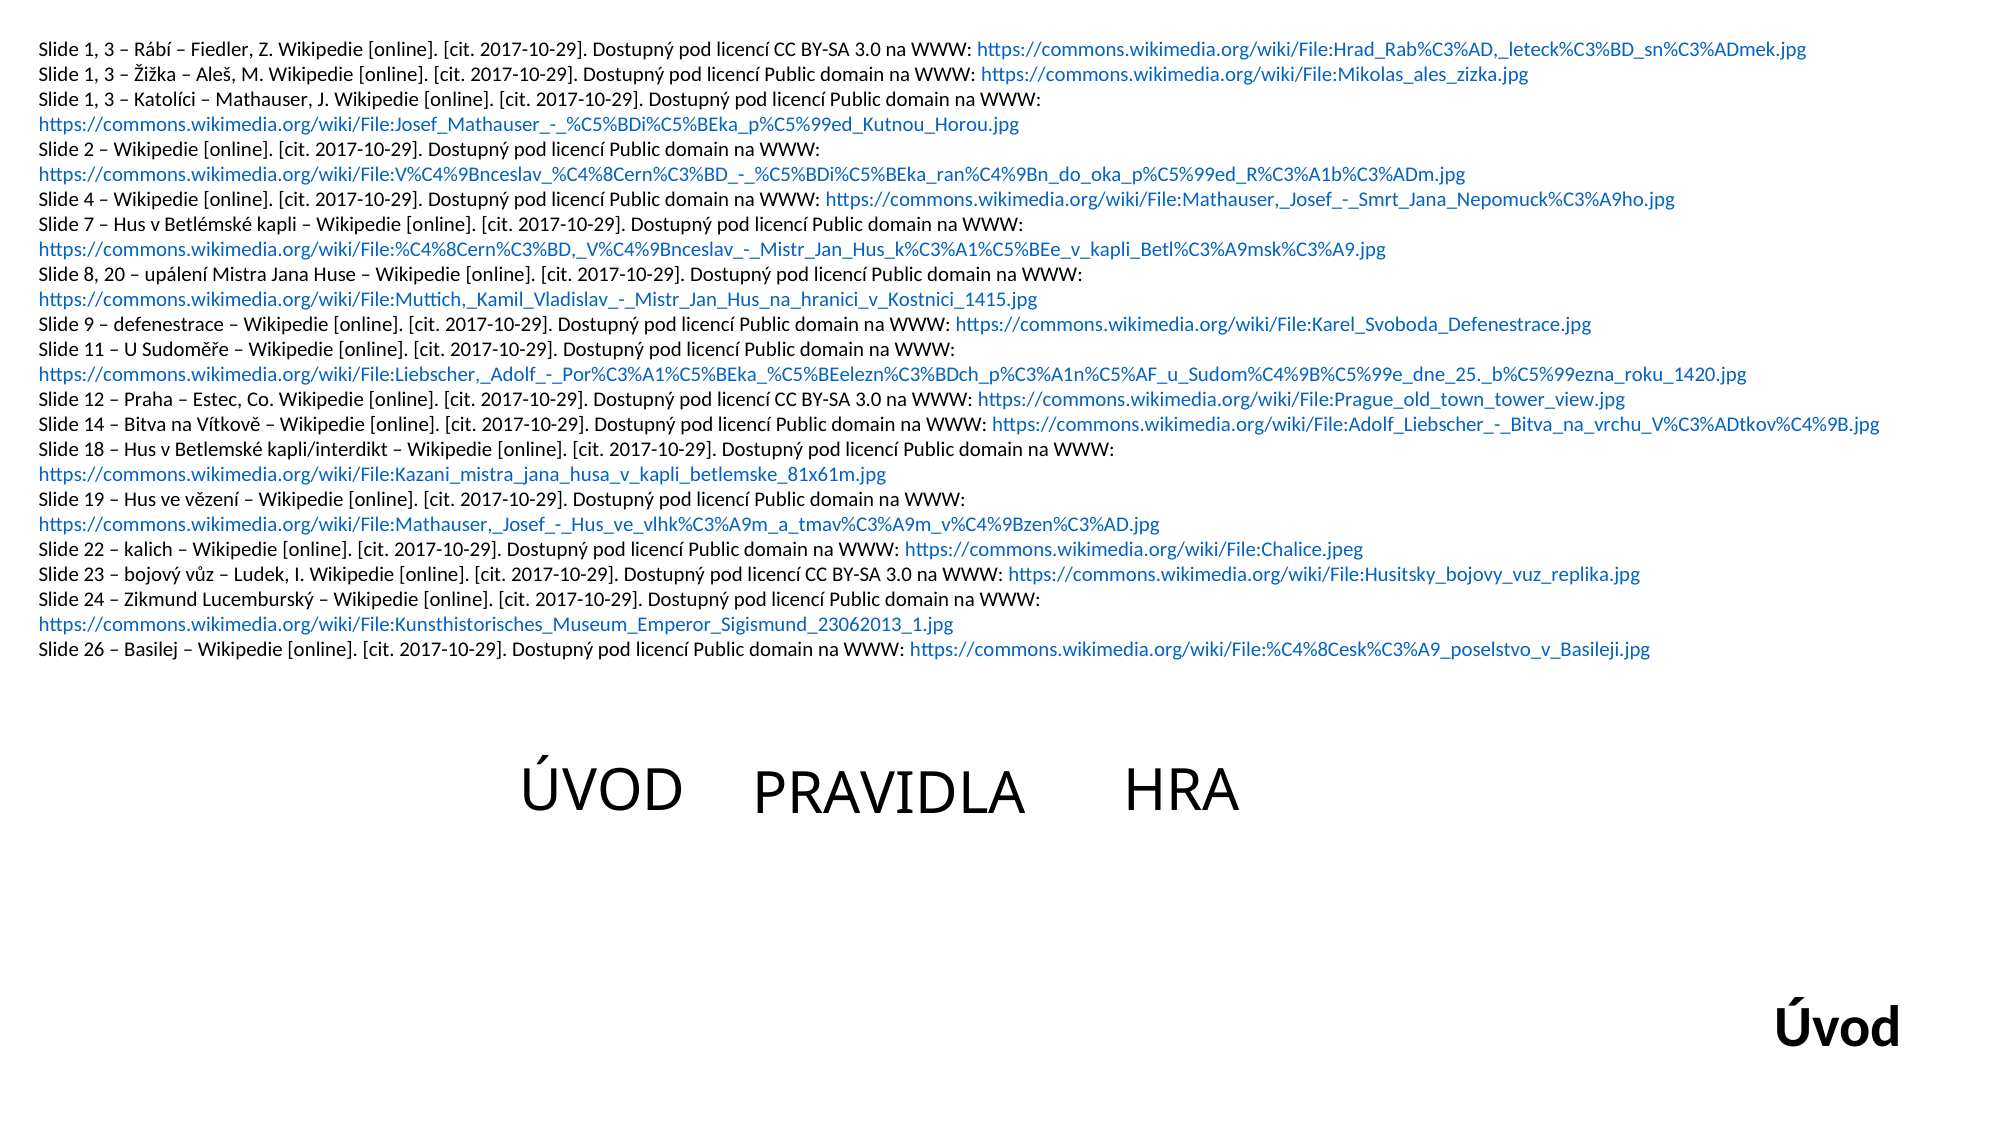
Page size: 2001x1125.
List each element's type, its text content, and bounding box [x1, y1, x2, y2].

text_box Úvod [1759, 980, 1931, 1067]
text_box Slide 1, 3 – Rábí – Fiedler, Z. Wikipedie [online]. [cit. 2017-10-29]. Dostupný pod licencí CC BY-SA 3.0 na WWW: https://commons.wikimedia.org/wiki/File:Hrad_Rab%C3%AD,_leteck%C3%BD_sn%C3%ADmek.jpg Slide 1, 3 – Žižka – Aleš, M. Wikipedie [online]. [cit. 2017-10-29]. Dostupný pod licencí Public domain na WWW: https://commons.wikimedia.org/wiki/File:Mikolas_ales_zizka.jpg Slide 1, 3 – Katolíci – Mathauser, J. Wikipedie [online]. [cit. 2017-10-29]. Dostupný pod licencí Public domain na WWW: https://commons.wikimedia.org/wiki/File:Josef_Mathauser_-_%C5%BDi%C5%BEka_p%C5%99ed_Kutnou_Horou.jpg Slide 2 – Wikipedie [online]. [cit. 2017-10-29]. Dostupný pod licencí Public domain na WWW: https://commons.wikimedia.org/wiki/File:V%C4%9Bnceslav_%C4%8Cern%C3%BD_-_%C5%BDi%C5%BEka_ran%C4%9Bn_do_oka_p%C5%99ed_R%C3%A1b%C3%ADm.jpg Slide 4 – Wikipedie [online]. [cit. 2017-10-29]. Dostupný pod licencí Public domain na WWW: https://commons.wikimedia.org/wiki/File:Mathauser,_Josef_-_Smrt_Jana_Nepomuck%C3%A9ho.jpg Slide 7 – Hus v Betlémské kapli – Wikipedie [online]. [cit. 2017-10-29]. Dostupný pod licencí Public domain na WWW: https://commons.wikimedia.org/wiki/File:%C4%8Cern%C3%BD,_V%C4%9Bnceslav_-_Mistr_Jan_Hus_k%C3%A1%C5%BEe_v_kapli_Betl%C3%A9msk%C3%A9.jpg Slide 8, 20 – upálení Mistra Jana Huse – Wikipedie [online]. [cit. 2017-10-29]. Dostupný pod licencí Public domain na WWW: https://commons.wikimedia.org/wiki/File:Muttich,_Kamil_Vladislav_-_Mistr_Jan_Hus_na_hranici_v_Kostnici_1415.jpg Slide 9 – defenestrace – Wikipedie [online]. [cit. 2017-10-29]. Dostupný pod licencí Public domain na WWW: https://commons.wikimedia.org/wiki/File:Karel_Svoboda_Defenestrace.jpg Slide 11 – U Sudoměře – Wikipedie [online]. [cit. 2017-10-29]. Dostupný pod licencí Public domain na WWW: https://commons.wikimedia.org/wiki/File:Liebscher,_Adolf_-_Por%C3%A1%C5%BEka_%C5%BEelezn%C3%BDch_p%C3%A1n%C5%AF_u_Sudom%C4%9B%C5%99e_dne_25._b%C5%99ezna_roku_1420.jpg Slide 12 – Praha – Estec, Co. Wikipedie [online]. [cit. 2017-10-29]. Dostupný pod licencí CC BY-SA 3.0 na WWW: https://commons.wikimedia.org/wiki/File:Prague_old_town_tower_view.jpg Slide 14 – Bitva na Vítkově – Wikipedie [online]. [cit. 2017-10-29]. Dostupný pod licencí Public domain na WWW: https://commons.wikimedia.org/wiki/File:Adolf_Liebscher_-_Bitva_na_vrchu_V%C3%ADtkov%C4%9B.jpg Slide 18 – Hus v Betlemské kapli/interdikt – Wikipedie [online]. [cit. 2017-10-29]. Dostupný pod licencí Public domain na WWW: https://commons.wikimedia.org/wiki/File:Kazani_mistra_jana_husa_v_kapli_betlemske_81x61m.jpg Slide 19 – Hus ve vězení – Wikipedie [online]. [cit. 2017-10-29]. Dostupný pod licencí Public domain na WWW: https://commons.wikimedia.org/wiki/File:Mathauser,_Josef_-_Hus_ve_vlhk%C3%A9m_a_tmav%C3%A9m_v%C4%9Bzen%C3%AD.jpg Slide 22 – kalich – Wikipedie [online]. [cit. 2017-10-29]. Dostupný pod licencí Public domain na WWW: https://commons.wikimedia.org/wiki/File:Chalice.jpeg Slide 23 – bojový vůz – Ludek, I. Wikipedie [online]. [cit. 2017-10-29]. Dostupný pod licencí CC BY-SA 3.0 na WWW: https://commons.wikimedia.org/wiki/File:Husitsky_bojovy_vuz_replika.jpg Slide 24 – Zikmund Lucemburský – Wikipedie [online]. [cit. 2017-10-29]. Dostupný pod licencí Public domain na WWW: https://commons.wikimedia.org/wiki/File:Kunsthistorisches_Museum_Emperor_Sigismund_23062013_1.jpg Slide 26 – Basilej – Wikipedie [online]. [cit. 2017-10-29]. Dostupný pod licencí Public domain na WWW: https://commons.wikimedia.org/wiki/File:%C4%8Cesk%C3%A9_poselstvo_v_Basileji.jpg [23, 28, 1973, 694]
text_box HRA [1108, 744, 1255, 831]
text_box ÚVOD [505, 744, 701, 831]
text_box PRAVIDLA [737, 747, 1041, 833]
